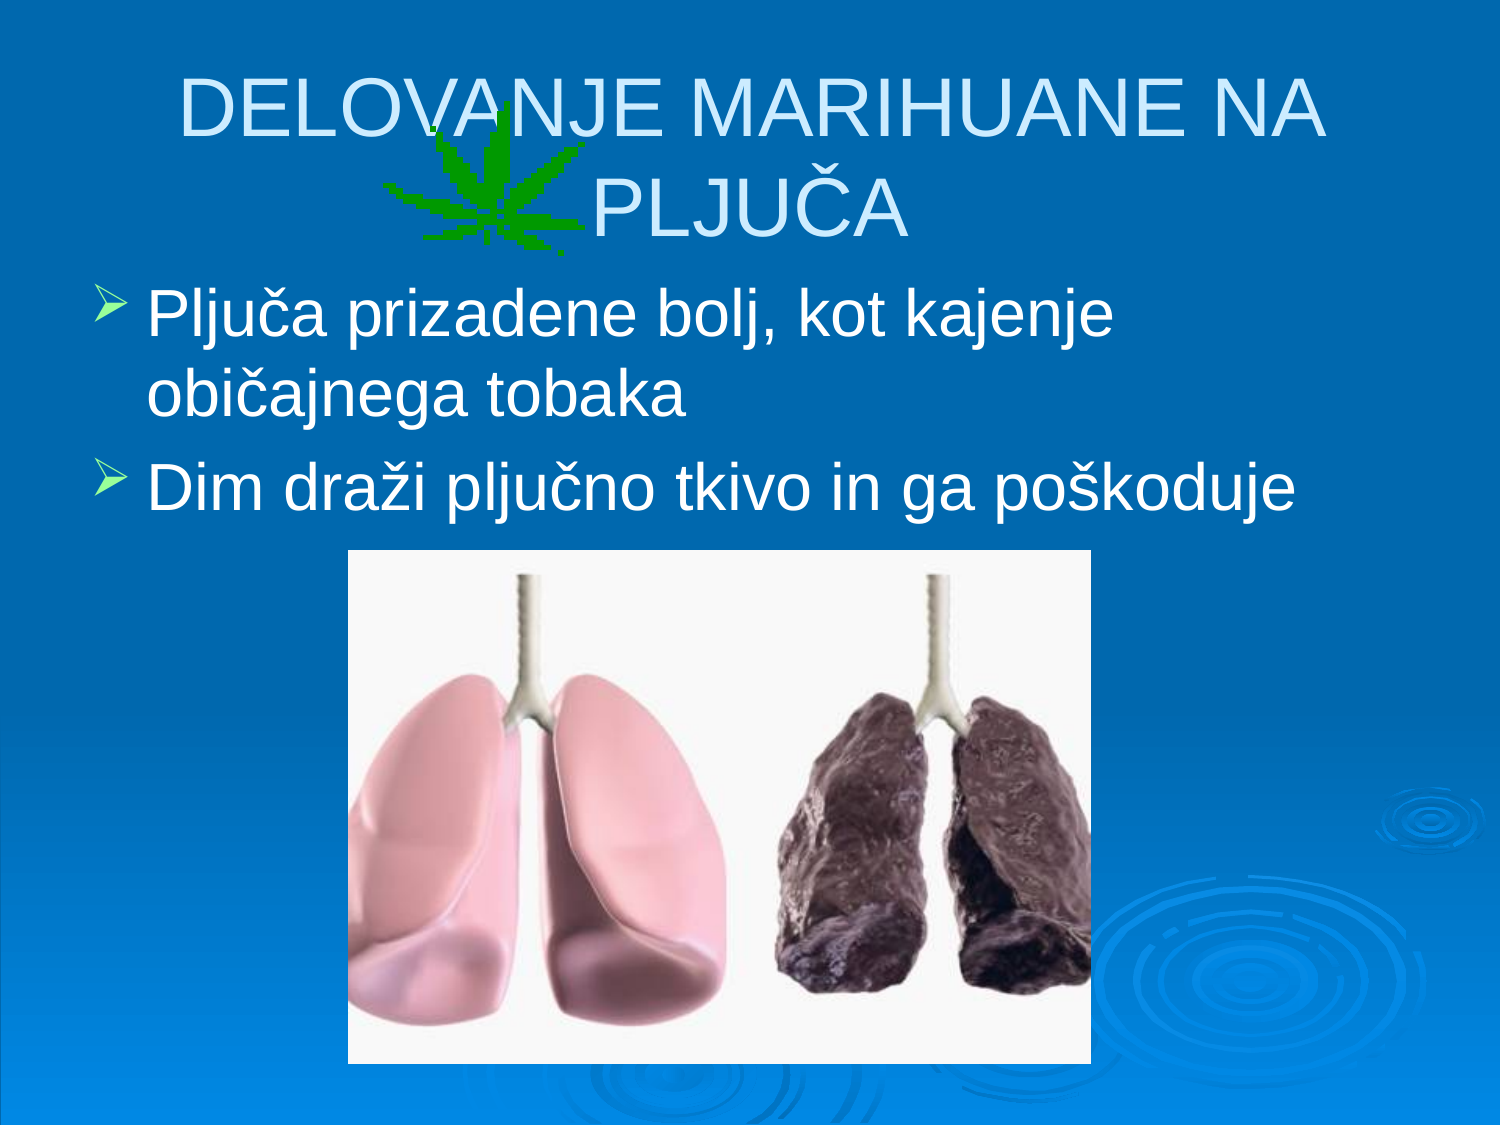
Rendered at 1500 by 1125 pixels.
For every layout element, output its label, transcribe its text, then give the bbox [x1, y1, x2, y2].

picture [383, 101, 585, 256]
list Pljuča prizadene bolj, kot kajenje običajnega tobaka Dim draži pljučno tkivo in ga poškoduje [75, 262, 1425, 1005]
title DELOVANJE MARIHUANE NA PLJUČA [75, 45, 1425, 233]
picture [348, 550, 1091, 1064]
